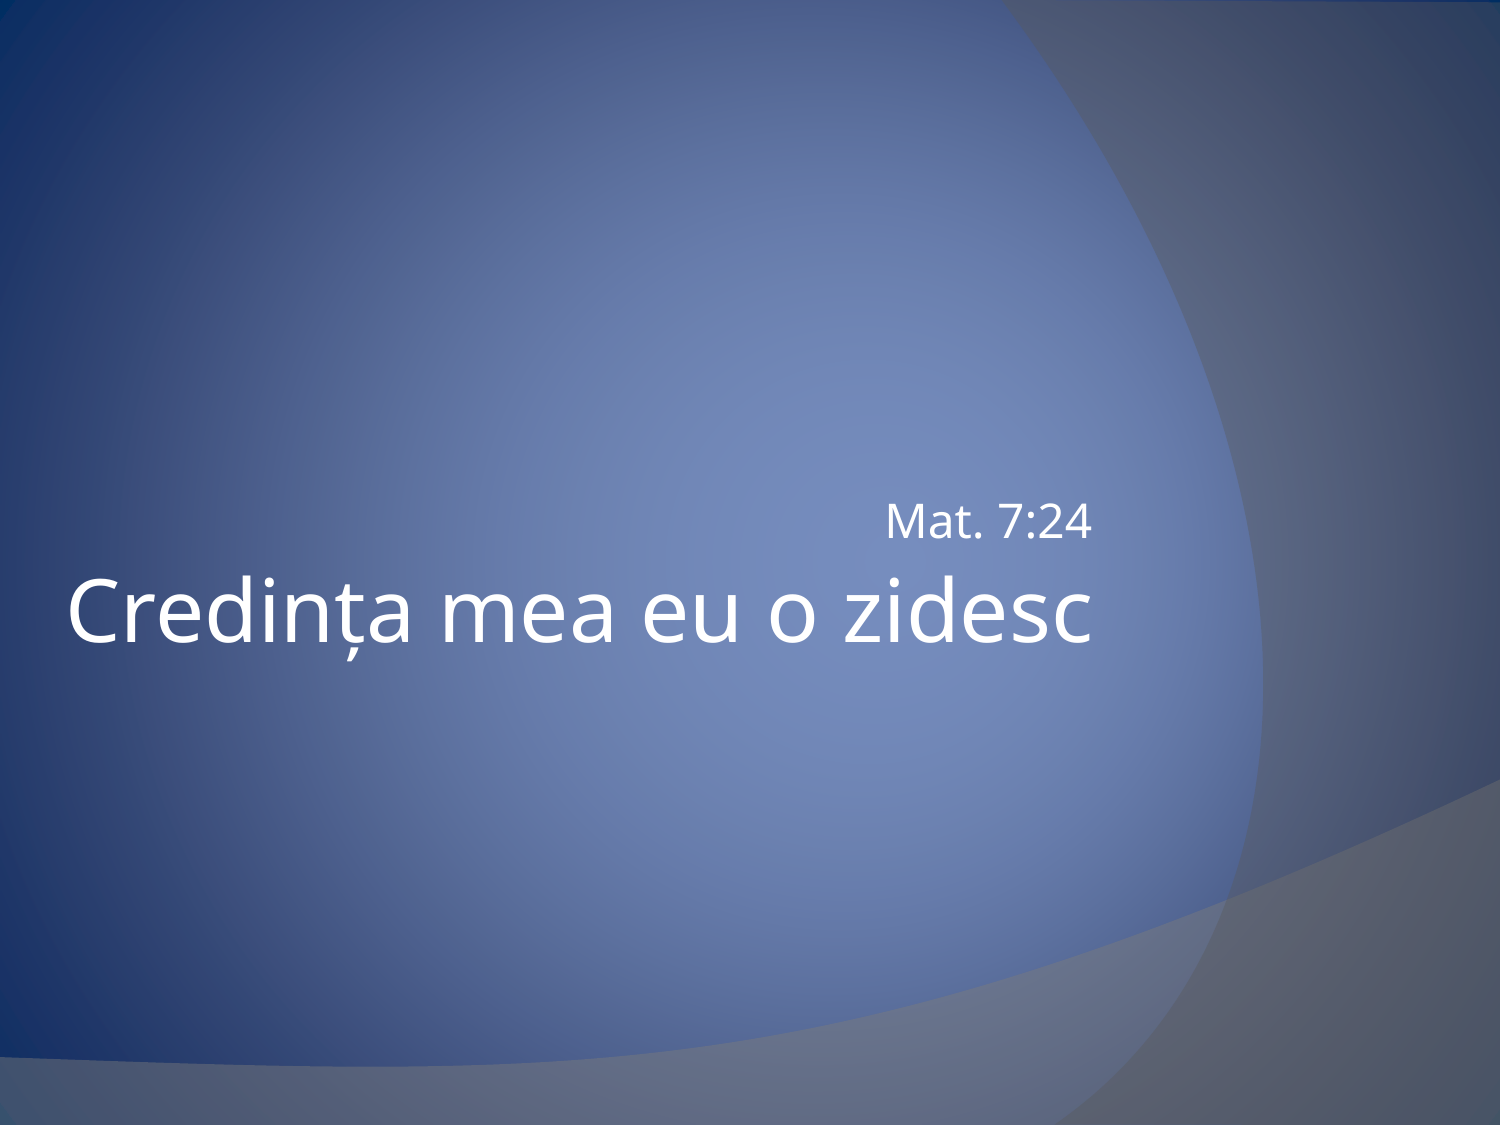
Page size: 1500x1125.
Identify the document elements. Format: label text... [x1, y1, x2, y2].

picture [0, 0, 1263, 1066]
title Credinţa mea eu o zidesc [37, 547, 1101, 938]
text_box Mat. 7:24 [36, 260, 1100, 548]
